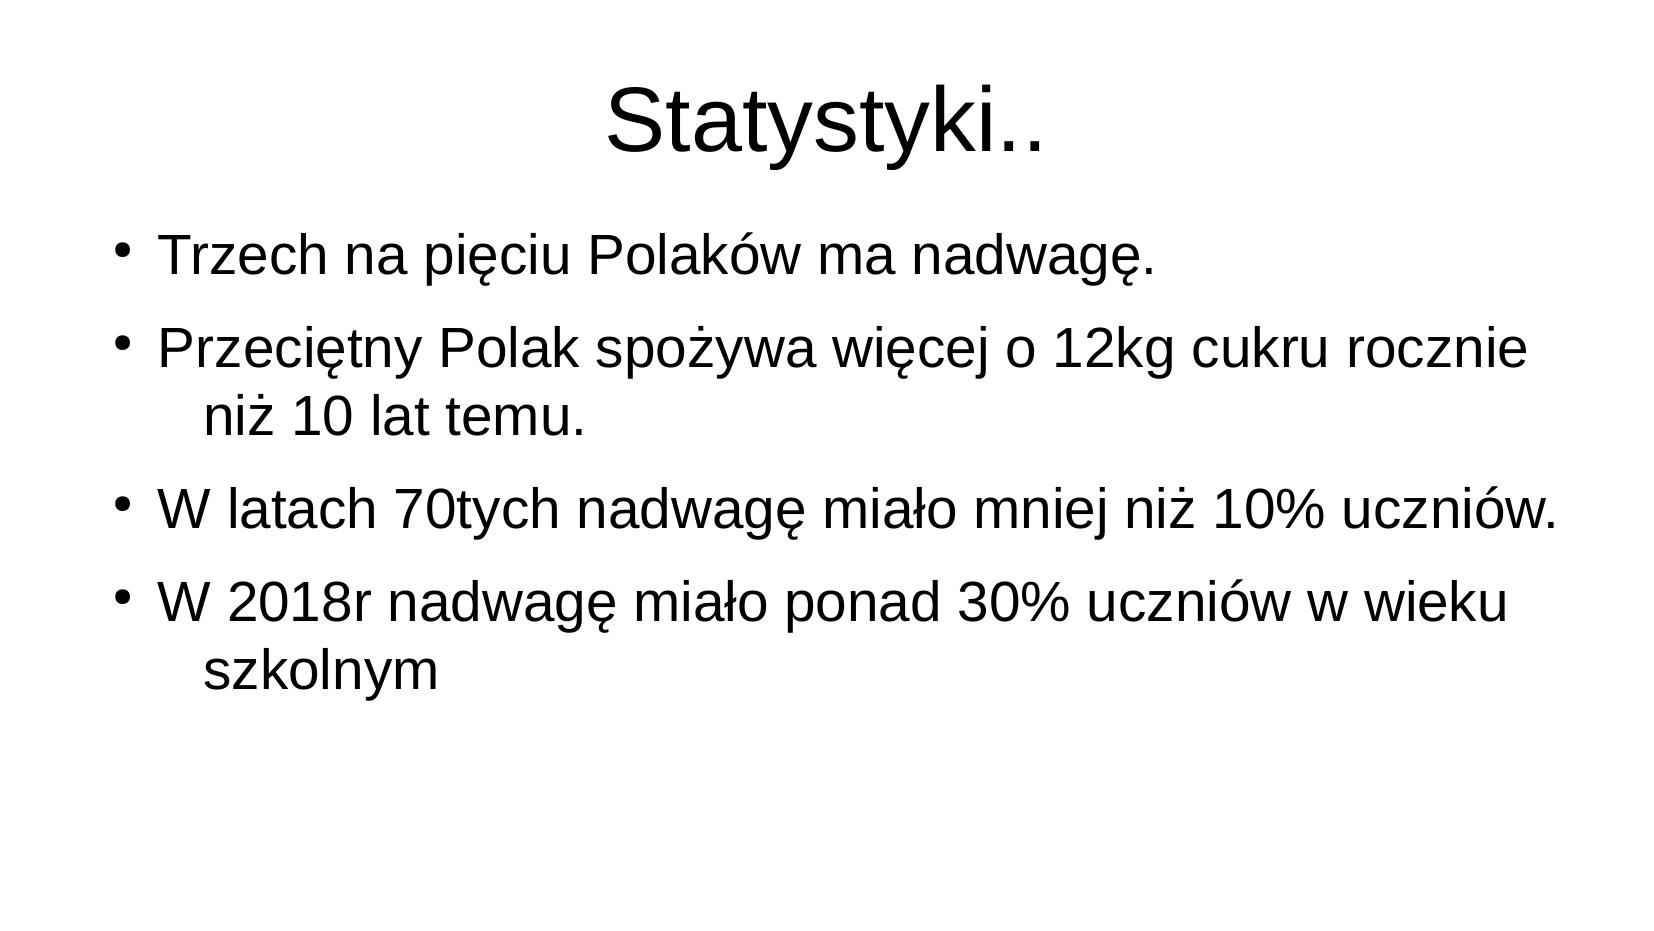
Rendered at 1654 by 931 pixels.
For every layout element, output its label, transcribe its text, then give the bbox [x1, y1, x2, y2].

title Statystyki.. [82, 37, 1571, 193]
list Trzech na pięciu Polaków ma nadwagę. Przeciętny Polak spożywa więcej o 12kg cukru rocznie niż 10 lat temu. W latach 70tych nadwagę miało mniej niż 10% uczniów. W 2018r nadwagę miało ponad 30% uczniów w wieku szkolnym [82, 217, 1571, 758]
